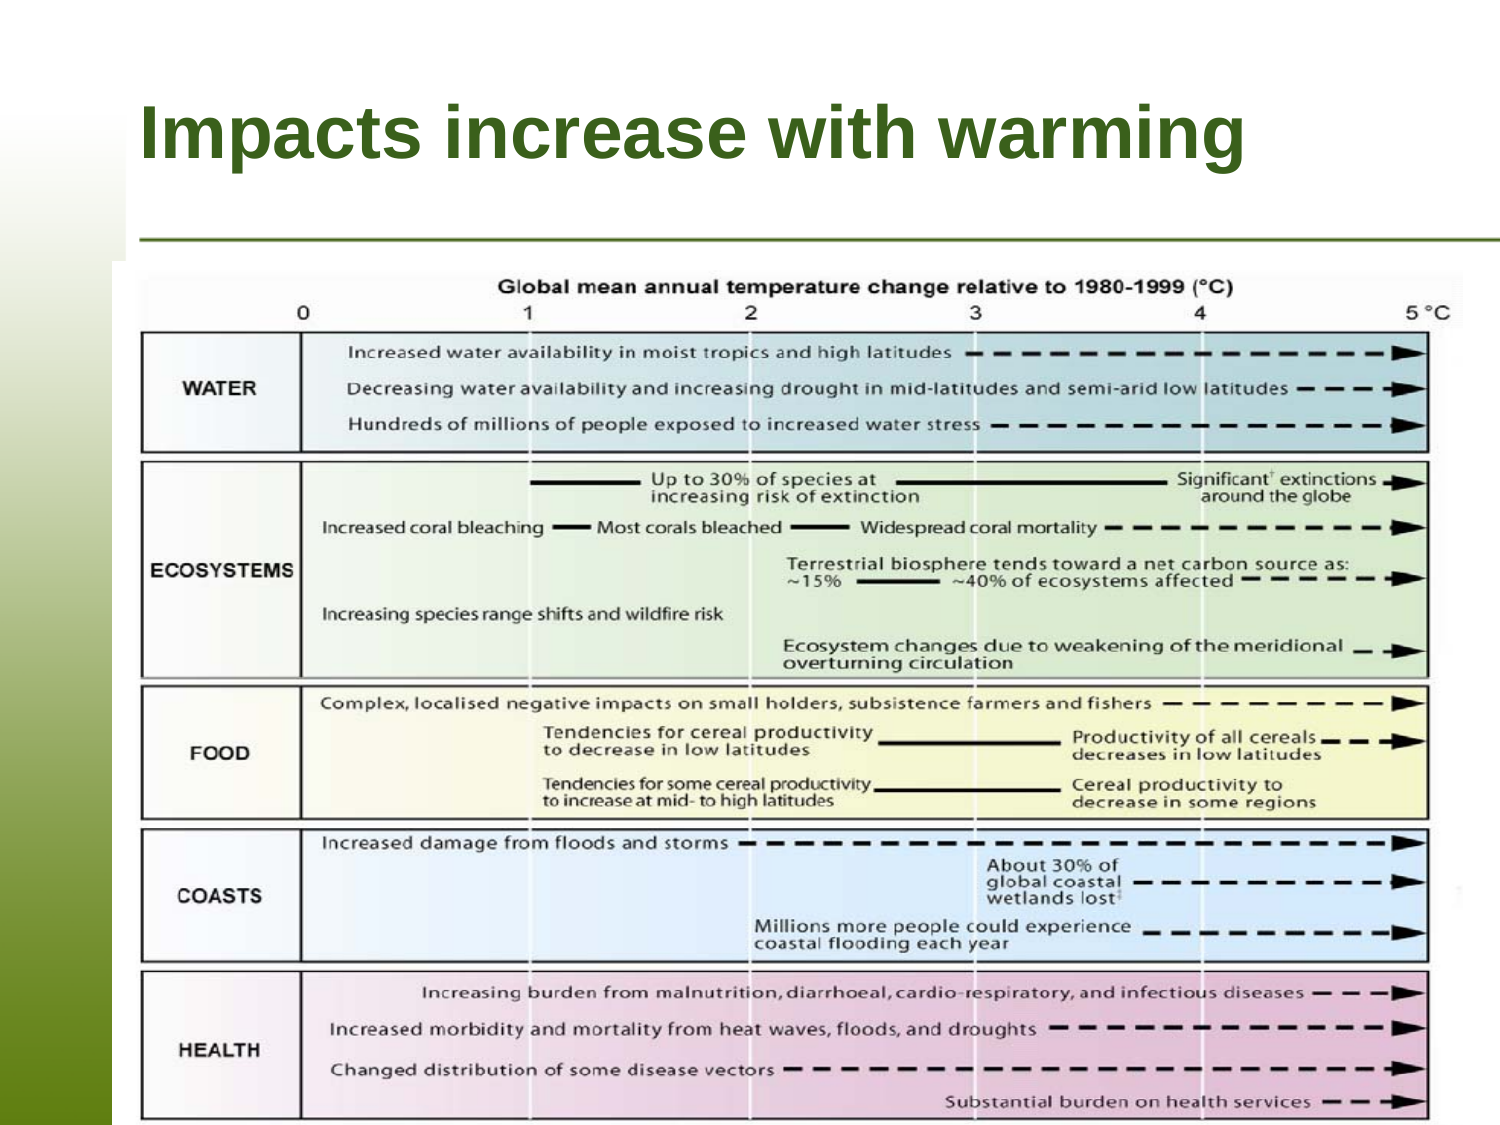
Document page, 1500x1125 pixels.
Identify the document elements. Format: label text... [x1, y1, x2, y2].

picture [0, 0, 1500, 1125]
title Impacts increase with warming [125, 45, 1463, 221]
